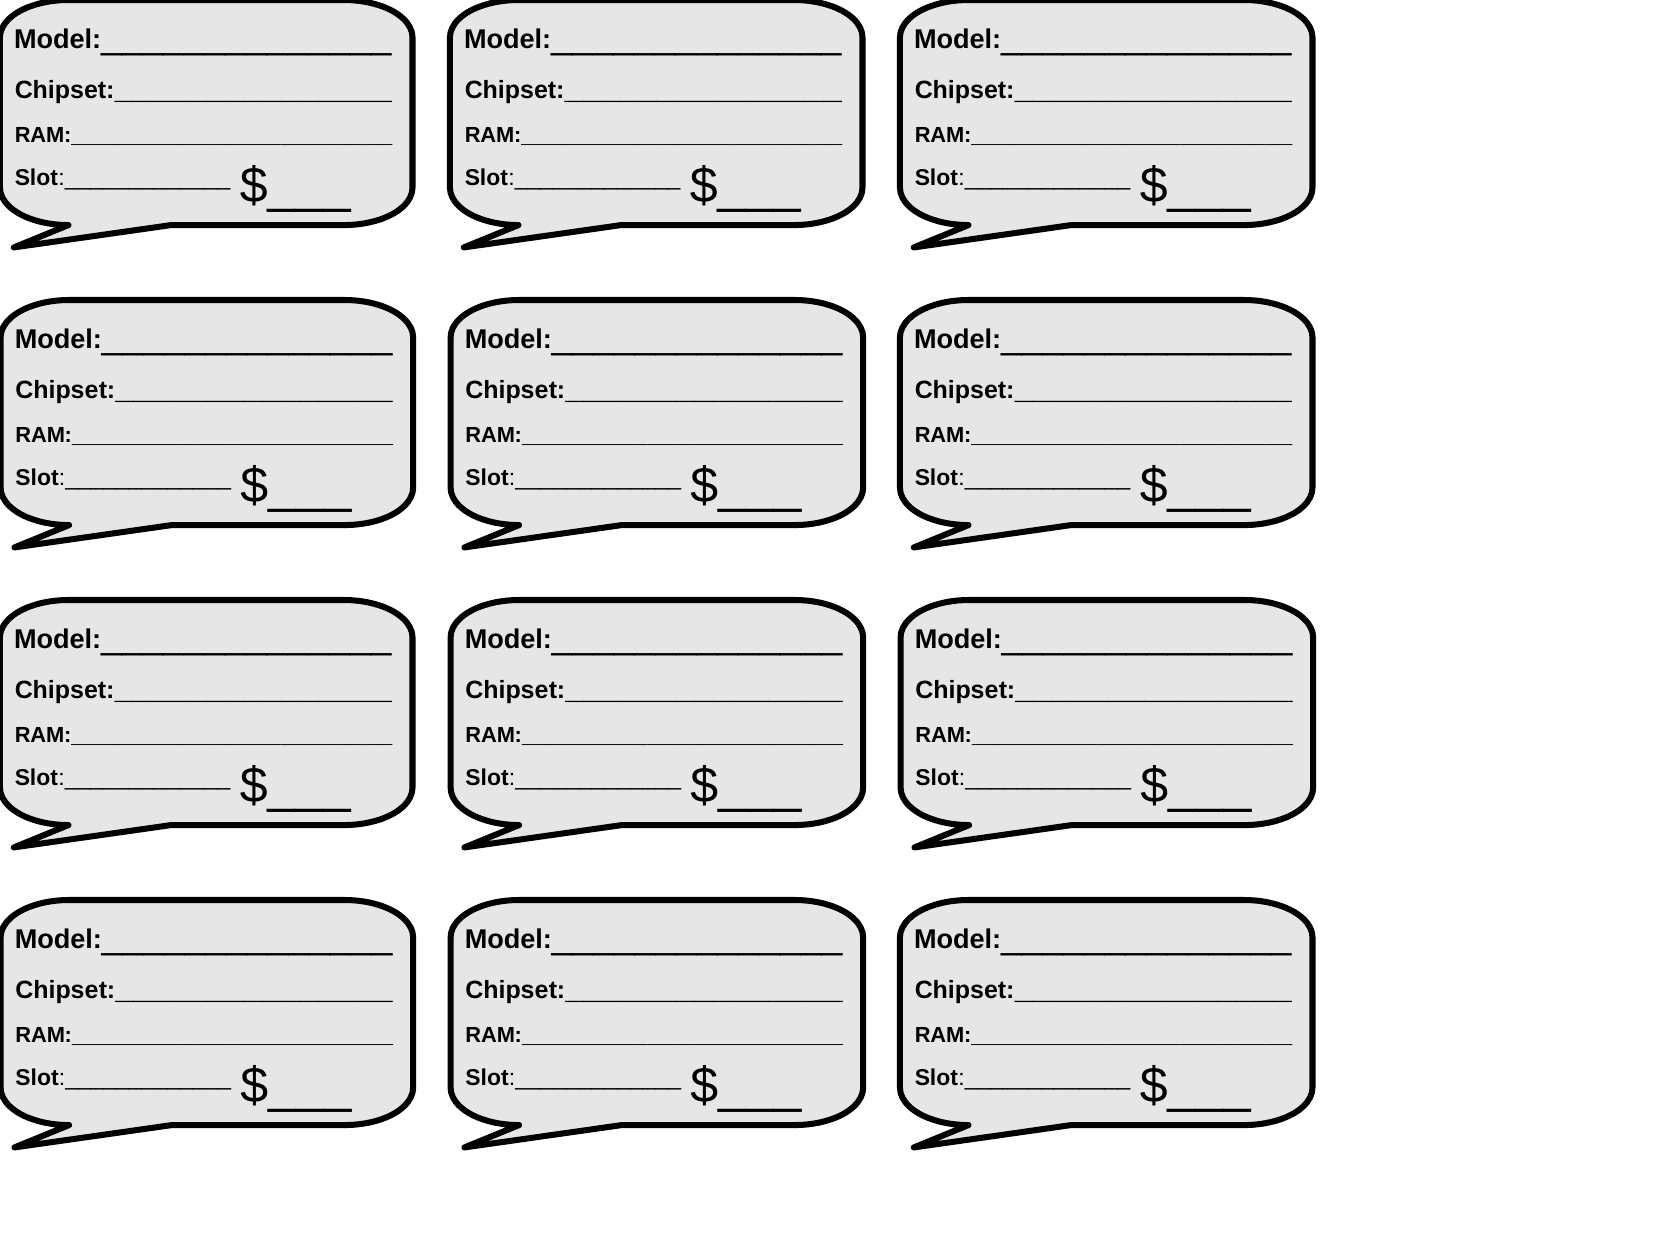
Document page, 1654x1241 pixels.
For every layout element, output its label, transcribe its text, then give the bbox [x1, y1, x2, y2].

text_box [931, 0, 1282, 6]
text_box Chipset:_______________ [0, 660, 450, 712]
text_box [902, 498, 1125, 548]
text_box [2, 798, 225, 848]
text_box [3, 1098, 225, 1148]
text_box [453, 1098, 675, 1148]
text_box $___ [225, 756, 488, 826]
text_box Chipset:_______________ [0, 60, 449, 112]
text_box RAM:_______________________ [900, 112, 1388, 156]
text_box RAM:_______________________ [450, 1012, 899, 1056]
text_box [452, 198, 675, 248]
text_box [453, 798, 675, 848]
text_box Slot:_____________ [900, 456, 1163, 498]
text_box Model:______________ [0, 6, 449, 60]
text_box $___ [225, 156, 488, 226]
text_box RAM:_______________________ [900, 412, 1388, 456]
text_box [481, 900, 832, 906]
text_box Model:______________ [900, 606, 1351, 660]
text_box $___ [1125, 156, 1388, 226]
text_box Model:______________ [0, 606, 450, 660]
text_box $___ [675, 156, 938, 226]
text_box [31, 900, 382, 906]
text_box RAM:_______________________ [450, 712, 900, 756]
text_box Model:______________ [0, 906, 450, 960]
text_box Chipset:_______________ [450, 660, 900, 712]
text_box Slot:_____________ [450, 1056, 714, 1098]
text_box [931, 300, 1282, 306]
text_box [3, 498, 225, 548]
text_box $___ [675, 456, 939, 526]
text_box Chipset:_______________ [900, 360, 1388, 412]
text_box RAM:_______________________ [450, 112, 899, 156]
text_box $___ [225, 456, 489, 526]
text_box Chipset:_______________ [450, 960, 899, 1012]
text_box Model:______________ [899, 306, 1351, 364]
text_box [931, 900, 1282, 906]
text_box Model:______________ [449, 6, 899, 64]
text_box Chipset:_______________ [900, 60, 1388, 112]
text_box Slot:_____________ [0, 756, 263, 798]
text_box Slot:_____________ [450, 156, 713, 198]
text_box [31, 600, 382, 606]
text_box Model:______________ [899, 6, 1351, 64]
text_box [31, 300, 382, 306]
text_box $___ [675, 1056, 939, 1126]
text_box RAM:_______________________ [900, 712, 1389, 756]
text_box $___ [1125, 756, 1389, 826]
text_box [453, 498, 675, 548]
text_box Slot:_____________ [0, 1056, 264, 1098]
text_box Slot:_____________ [900, 756, 1164, 798]
text_box Slot:_____________ [900, 156, 1163, 198]
text_box [902, 1098, 1125, 1148]
text_box Slot:_____________ [900, 1056, 1163, 1098]
text_box [481, 0, 832, 6]
text_box RAM:_______________________ [0, 712, 450, 756]
text_box Model:______________ [899, 906, 1351, 964]
text_box Slot:_____________ [450, 456, 714, 498]
text_box Chipset:_______________ [900, 960, 1388, 1012]
text_box Chipset:_______________ [0, 360, 450, 412]
text_box Chipset:_______________ [0, 960, 450, 1012]
text_box $___ [225, 1056, 489, 1126]
text_box RAM:_______________________ [0, 1012, 450, 1056]
text_box RAM:_______________________ [450, 412, 899, 456]
text_box Model:______________ [450, 606, 900, 660]
text_box Slot:_____________ [450, 756, 714, 798]
text_box Model:______________ [450, 906, 899, 960]
text_box Model:______________ [450, 306, 899, 360]
text_box Chipset:_______________ [450, 360, 899, 412]
text_box Chipset:_______________ [450, 60, 899, 112]
text_box Slot:_____________ [0, 156, 263, 198]
text_box [481, 300, 832, 306]
text_box $___ [1125, 1056, 1388, 1126]
text_box [31, 0, 382, 6]
text_box [903, 798, 1125, 848]
text_box [481, 600, 832, 606]
text_box $___ [1125, 456, 1388, 526]
text_box Chipset:_______________ [900, 660, 1389, 712]
text_box $___ [675, 756, 939, 826]
text_box RAM:_______________________ [900, 1012, 1388, 1056]
text_box RAM:_______________________ [0, 112, 449, 156]
text_box RAM:_______________________ [0, 412, 450, 456]
text_box [902, 198, 1125, 248]
text_box Slot:_____________ [0, 456, 264, 498]
text_box [931, 600, 1282, 606]
text_box [2, 198, 225, 248]
text_box Model:______________ [0, 306, 450, 360]
